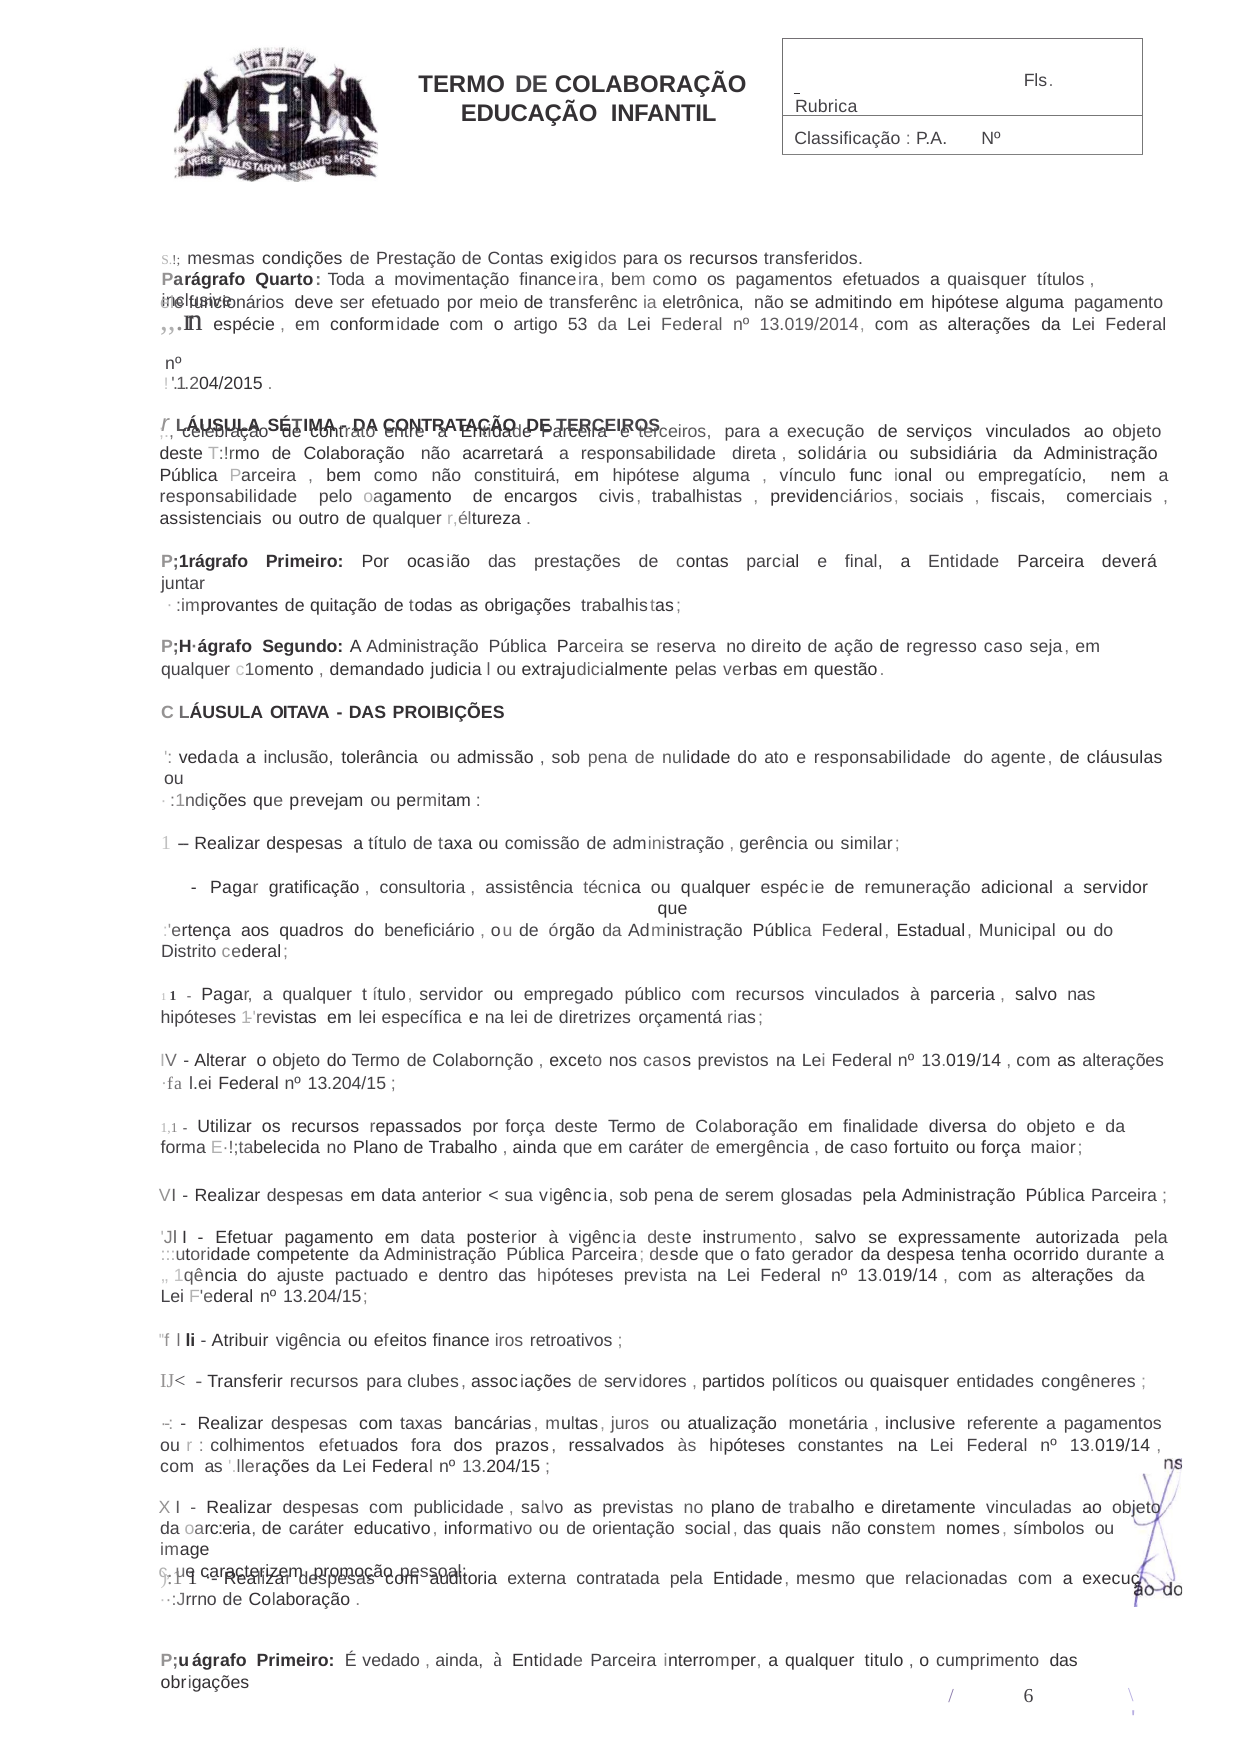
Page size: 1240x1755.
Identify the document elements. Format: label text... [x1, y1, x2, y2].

text_box ):1 1 ·- Realizar despesas com auditoria externa contratada pela Entidade, mesmo que relacionadas com a execuç ··:Jrrno de Colaboração . P;uágrafo Primeiro: É vedado , ainda, à Entidade Parceira interromper, a qualquer titulo , o cumprimento das obrigações [157, 1564, 1168, 1670]
text_box [174, 46, 378, 182]
text_box ,,.rn espécie , em conformidade com o artigo 53 da Lei Federal nº 13.019/2014, com as alterações da Lei Federal nº !'.1.204/2015 . r LÁUSULA SÉTIMA - DA CONTRATAÇÃO DE TERCEIROS [158, 300, 1170, 398]
text_box \ ' [1126, 1682, 1137, 1732]
text_box / 6 [946, 1682, 1037, 1707]
text_box Rubrica Classificação : P.A. Nº [791, 68, 1009, 148]
text_box ele funcionários deve ser efetuado por meio de transferênc ia eletrônica, não se admitindo em hipótese alguma pagamento [158, 290, 1168, 300]
text_box Fls. [1021, 68, 1055, 91]
text_box TERMO DE COLABORAÇÃO EDUCAÇÃO INFANTIL [416, 68, 752, 126]
text_box [1132, 1458, 1182, 1606]
text_box ;., celebração de contrato entre a Entidade Parceira e terceiros, para a execução de serviços vinculados ao objeto deste T:!rmo de Colaboração não acarretará a responsabilidade direta , solidária ou subsidiária da Administração Pública Parceira , bem como não constituirá, em hipótese alguma , vínculo func ional ou empregatício, nem a responsabilidade pelo oagamento de encargos civis, trabalhistas , previdenciários, sociais , fiscais, comerciais , assistenciais ou outro de qualquer r,éltureza . P;1rágrafo Primeiro: Por ocasião das prestações de contas parcial e final, a Entidade Parceira deverá juntar :improvantes de quitação de todas as obrigações trabalhistas; P;H·ágrafo Segundo: A Administração Pública Parceira se reserva no direito de ação de regresso caso seja, em qualquer c1omento , demandado judicia l ou extrajudicialmente pelas verbas em questão. C LÁUSULA OITAVA - DAS PROIBIÇÕES ': vedada a inclusão, tolerância ou admissão , sob pena de nulidade do ato e responsabilidade do agente, de cláusulas ou ·:1ndições que prevejam ou permitam : 1 -- Realizar despesas a título de taxa ou comissão de administração , gerência ou similar; - Pagar gratificação , consultoria , assistência técnica ou qualquer espécie de remuneração adicional a servidor que :'ertença aos quadros do beneficiário , ou de órgão da Administração Pública Federal, Estadual, Municipal ou do Distrito cederal; 1 1 - Pagar, a qualquer t ítulo, servidor ou empregado público com recursos vinculados à parceria , salvo nas hipóteses 1-'revistas em lei específica e na lei de diretrizes orçamentá rias; IV - Alterar o objeto do Termo de Colabornção , exceto nos casos previstos na Lei Federal nº 13.019/14 , com as alterações ·fa l.ei Federal nº 13.204/15 ; 1,1 - Utilizar os recursos repassados por força deste Termo de Colaboração em finalidade diversa do objeto e da forma E·!;tabelecida no Plano de Trabalho , ainda que em caráter de emergência , de caso fortuito ou força maior; VI - Realizar despesas em data anterior < sua vigência, sob pena de serem glosadas pela Administração Pública Parceira ; 'Jl I - Efetuar pagamento em data posterior à vigência deste instrumento, salvo se expressamente autorizada pela :::utoridade competente da Administração Pública Parceira; desde que o fato gerador da despesa tenha ocorrido durante a ,, 1qência do ajuste pactuado e dentro das hipóteses prevista na Lei Federal nº 13.019/14 , com as alterações da Lei F'ederal nº 13.204/15; ''f l li - Atribuir vigência ou efeitos finance iros retroativos ; IJ< - Transferir recursos para clubes, associações de servidores , partidos políticos ou quaisquer entidades congêneres ; ·-: - Realizar despesas com taxas bancárias, multas, juros ou atualização monetária , inclusive referente a pagamentos ou r : colhimentos efetuados fora dos prazos, ressalvados às hipóteses constantes na Lei Federal nº 13.019/14 , com as '.llerações da Lei Federal nº 13.204/15 ; X I - Realizar despesas com publicidade , salvo as previstas no plano de trabalho e diretamente vinculadas ao objeto da oarc:eria, de caráter educativo, informativo ou de orientação social, das quais não constem nomes, símbolos ou image c, ue caracterizem promoção pessoal; [156, 418, 1169, 1486]
text_box S.!; mesmas condições de Prestação de Contas exigidos para os recursos transferidos. Parágrafo Quarto: Toda a movimentação financeira, bem como os pagamentos efetuados a quaisquer títulos , inclusive [159, 247, 1169, 291]
